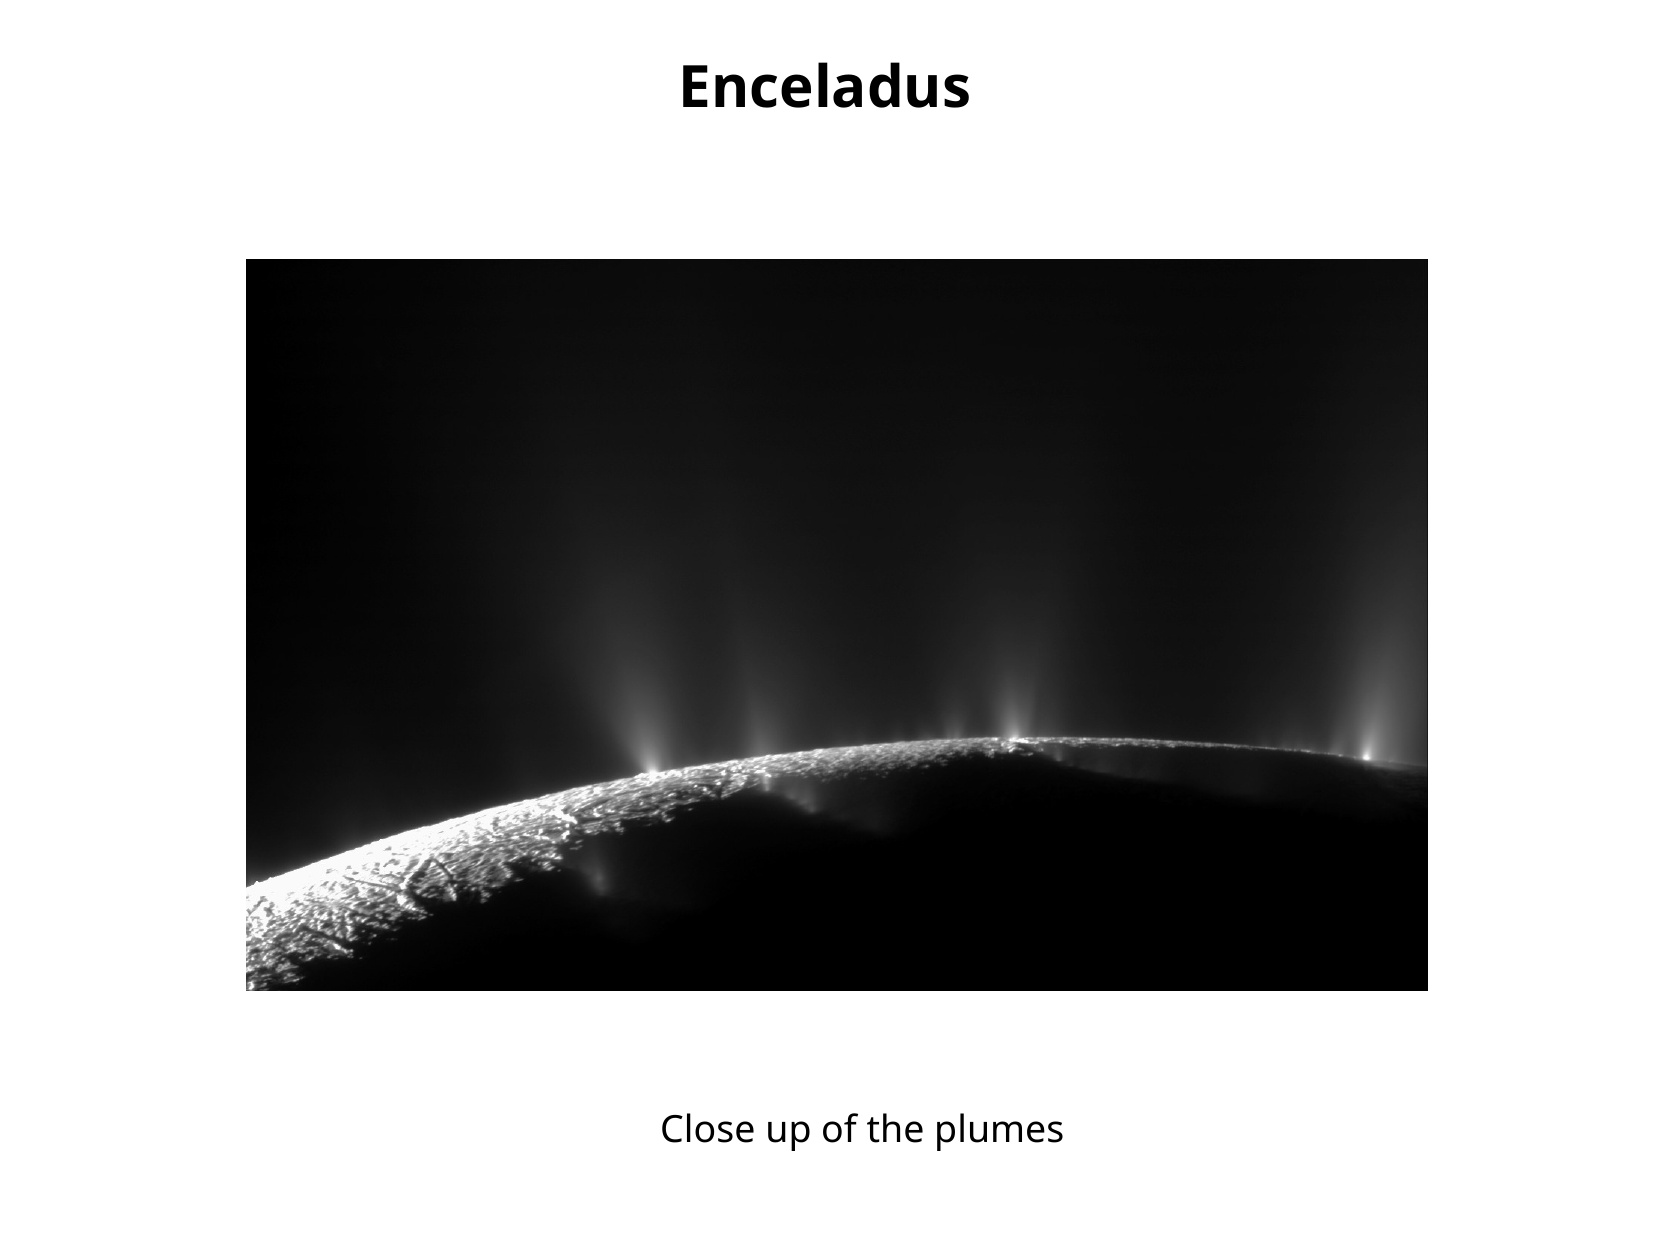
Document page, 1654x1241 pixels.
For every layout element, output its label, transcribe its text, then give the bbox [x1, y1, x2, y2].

text_box Enceladus [262, 37, 1388, 134]
picture [246, 259, 1428, 991]
text_box Close up of the plumes [525, 1095, 1201, 1163]
